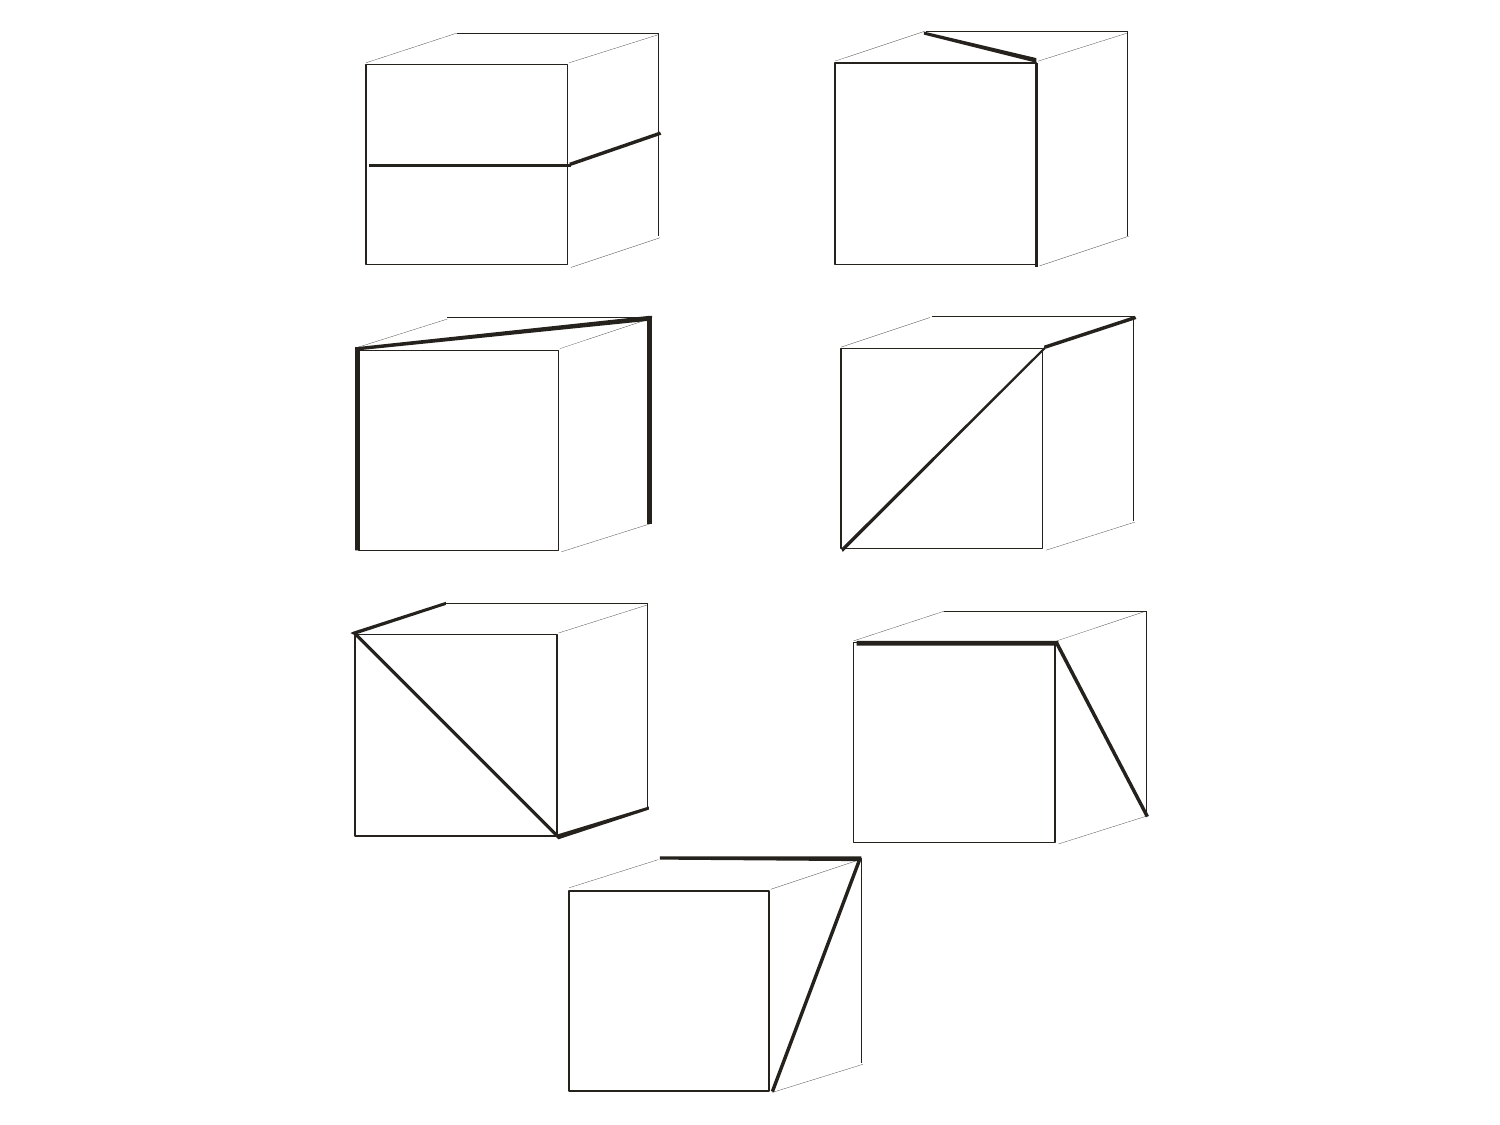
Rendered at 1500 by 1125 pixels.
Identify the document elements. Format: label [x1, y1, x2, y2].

chart [348, 28, 1152, 1097]
